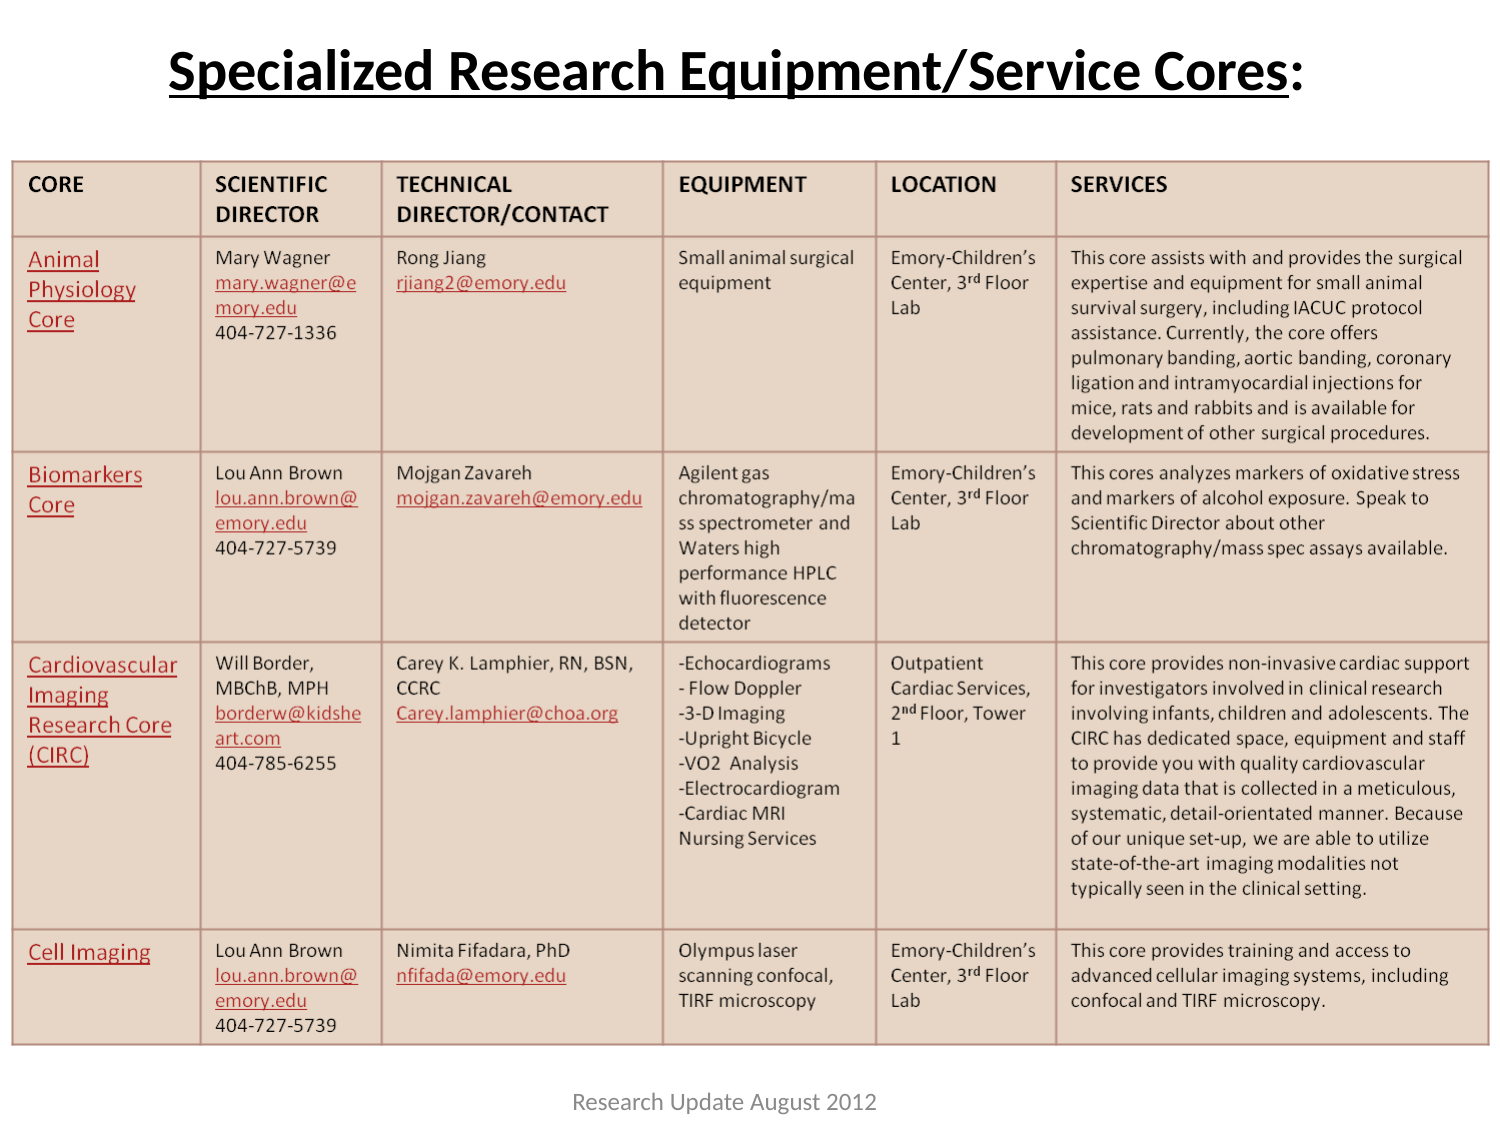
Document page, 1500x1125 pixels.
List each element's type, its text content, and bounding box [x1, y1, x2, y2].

text_box Research Update August 2012 [487, 1074, 963, 1125]
picture [1, 151, 1500, 1058]
text_box Specialized Research Equipment/Service Cores: [37, 24, 1450, 138]
